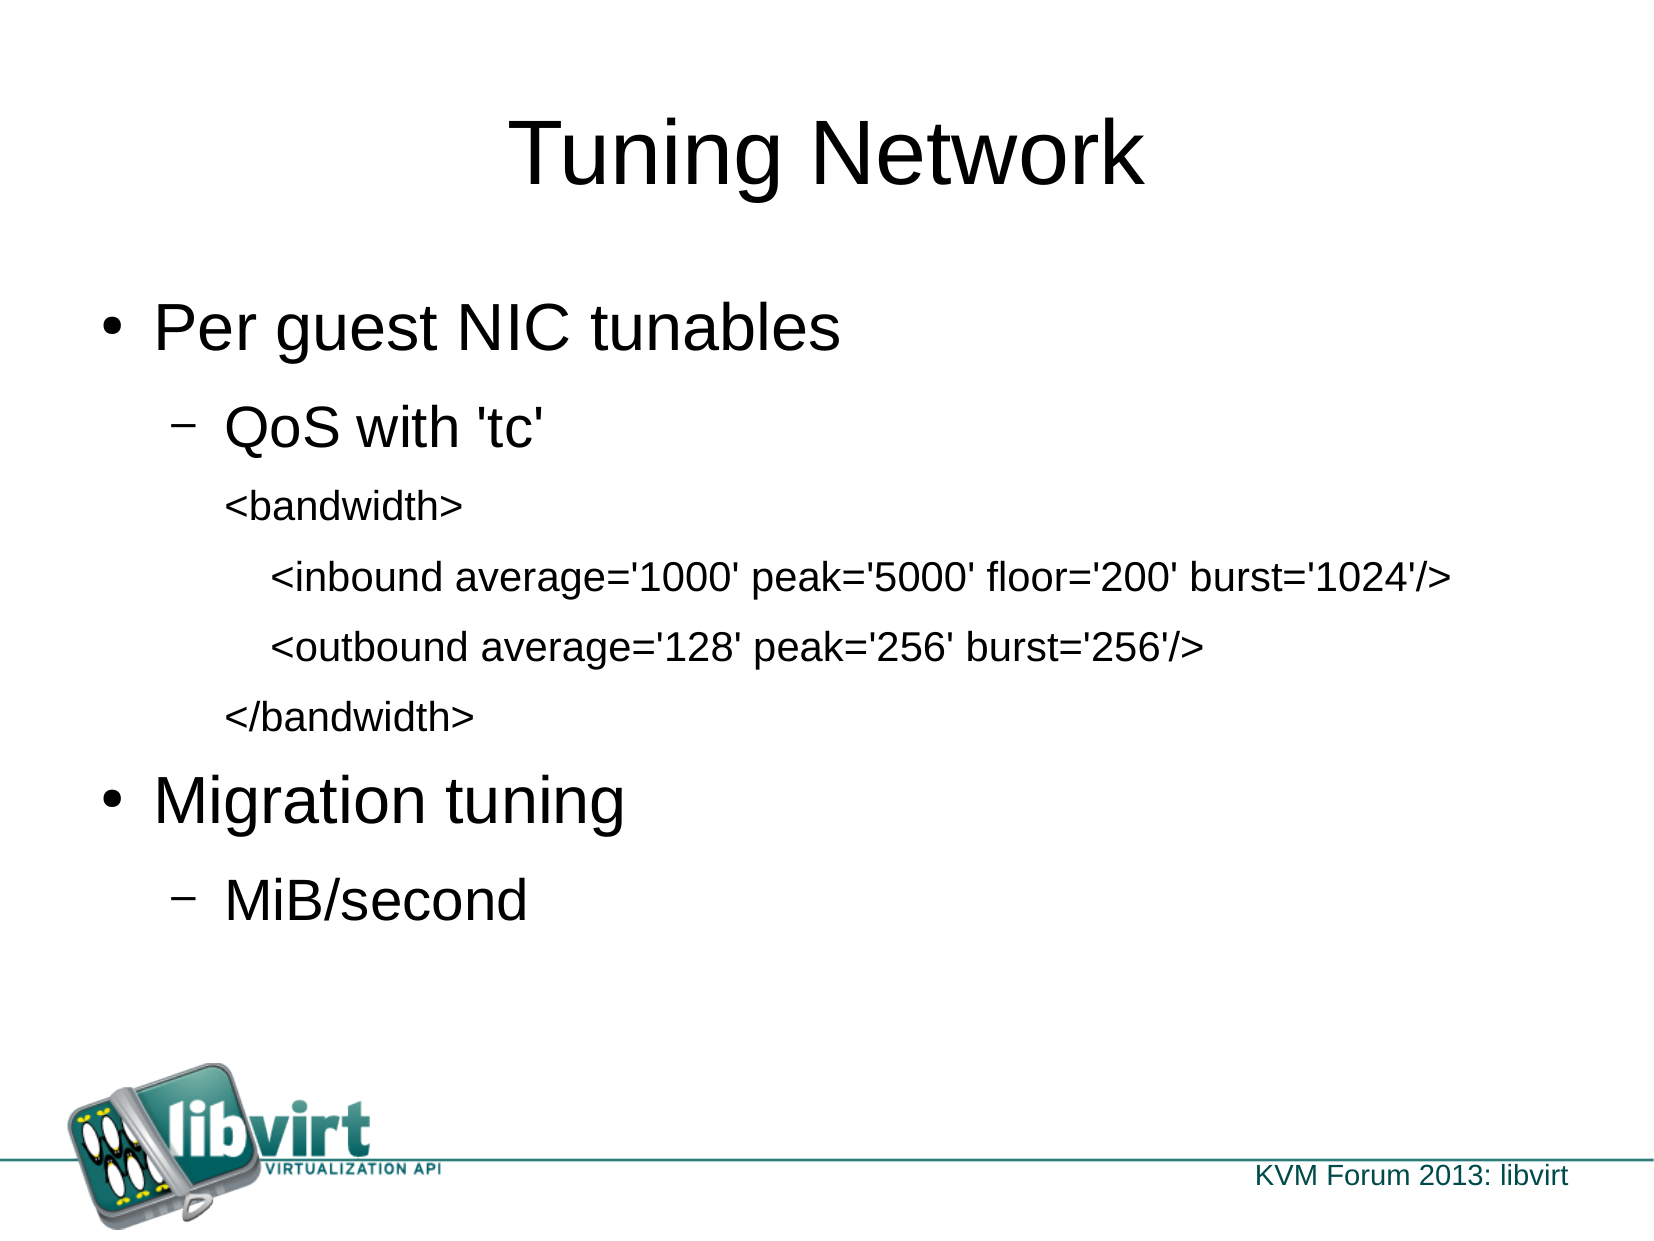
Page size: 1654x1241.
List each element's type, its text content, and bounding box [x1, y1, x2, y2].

title Tuning Network [82, 49, 1571, 257]
list Per guest NIC tunables QoS with 'tc' <bandwidth> <inbound average='1000' peak='5000' floor='200' burst='1024'/> <outbound average='128' peak='256' burst='256'/> </bandwidth> Migration tuning MiB/second [82, 290, 1571, 1010]
picture [0, 1063, 1654, 1230]
